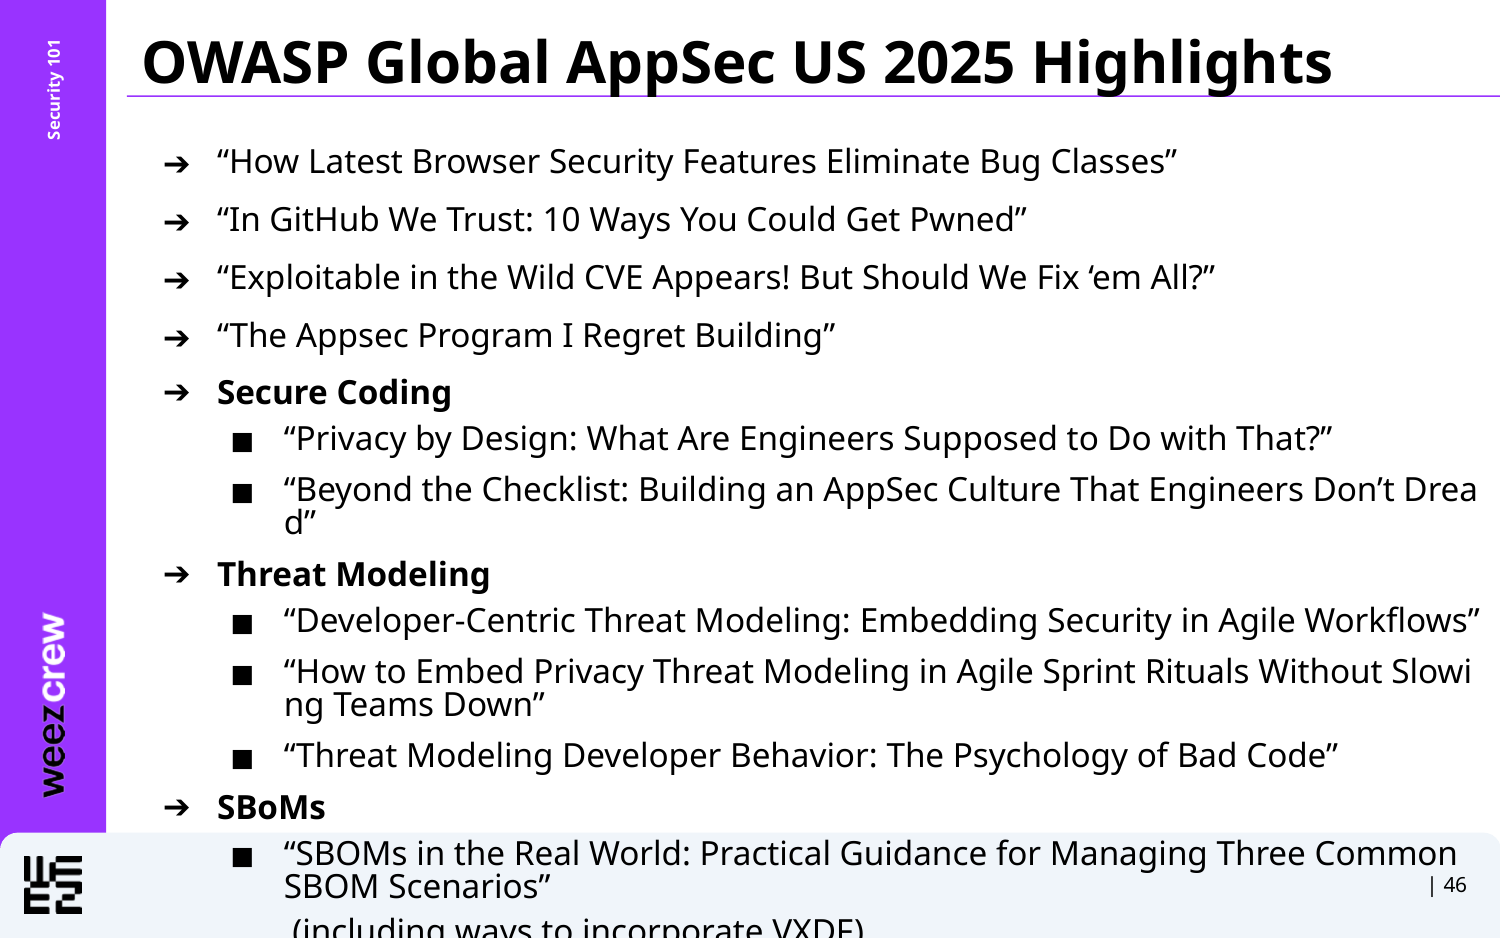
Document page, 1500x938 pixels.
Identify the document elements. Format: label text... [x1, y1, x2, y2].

title OWASP Global AppSec US 2025 Highlights [126, 24, 1480, 97]
title Security 101 [0, 24, 107, 497]
picture [24, 856, 82, 914]
slide_number | <number> [1393, 850, 1482, 922]
list “How Latest Browser Security Features Eliminate Bug Classes” “In GitHub We Trust: 10 Ways You Could Get Pwned” “Exploitable in the Wild CVE Appears! But Should We Fix ‘em All?” “The Appsec Program I Regret Building” Secure Coding “Privacy by Design: What Are Engineers Supposed to Do with That?” “Beyond the Checklist: Building an AppSec Culture That Engineers Don’t Dread” Threat Modeling “Developer-Centric Threat Modeling: Embedding Security in Agile Workflows” “How to Embed Privacy Threat Modeling in Agile Sprint Rituals Without Slowing Teams Down” “Threat Modeling Developer Behavior: The Psychology of Bad Code” SBoMs “SBOMs in the Real World: Practical Guidance for Managing Three Common SBOM Scenarios” (including ways to incorporate VXDF) [127, 118, 1500, 828]
picture [43, 612, 65, 798]
